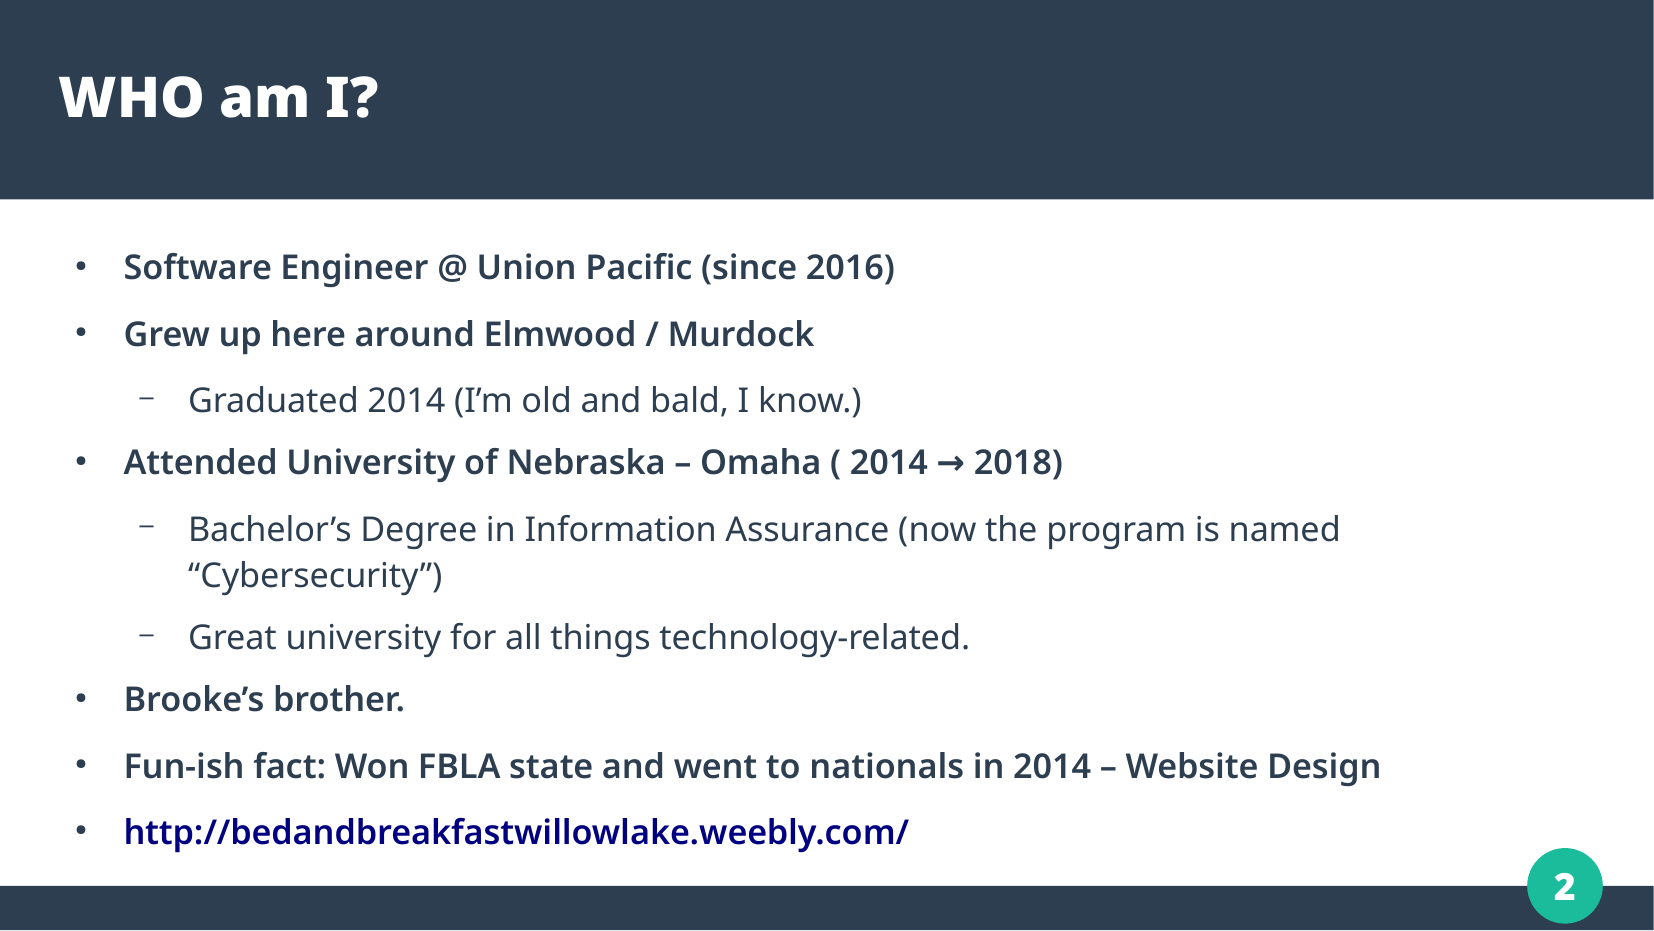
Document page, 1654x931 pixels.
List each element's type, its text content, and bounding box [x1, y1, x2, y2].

title WHO am I? [59, 37, 1595, 156]
list Software Engineer @ Union Pacific (since 2016) Grew up here around Elmwood / Murdock Graduated 2014 (I’m old and bald, I know.) Attended University of Nebraska – Omaha ( 2014 → 2018) Bachelor’s Degree in Information Assurance (now the program is named “Cybersecurity”) Great university for all things technology-related. Brooke’s brother. Fun-ish fact: Won FBLA state and went to nationals in 2014 – Website Design http://bedandbreakfastwillowlake.weebly.com/ [59, 243, 1595, 864]
